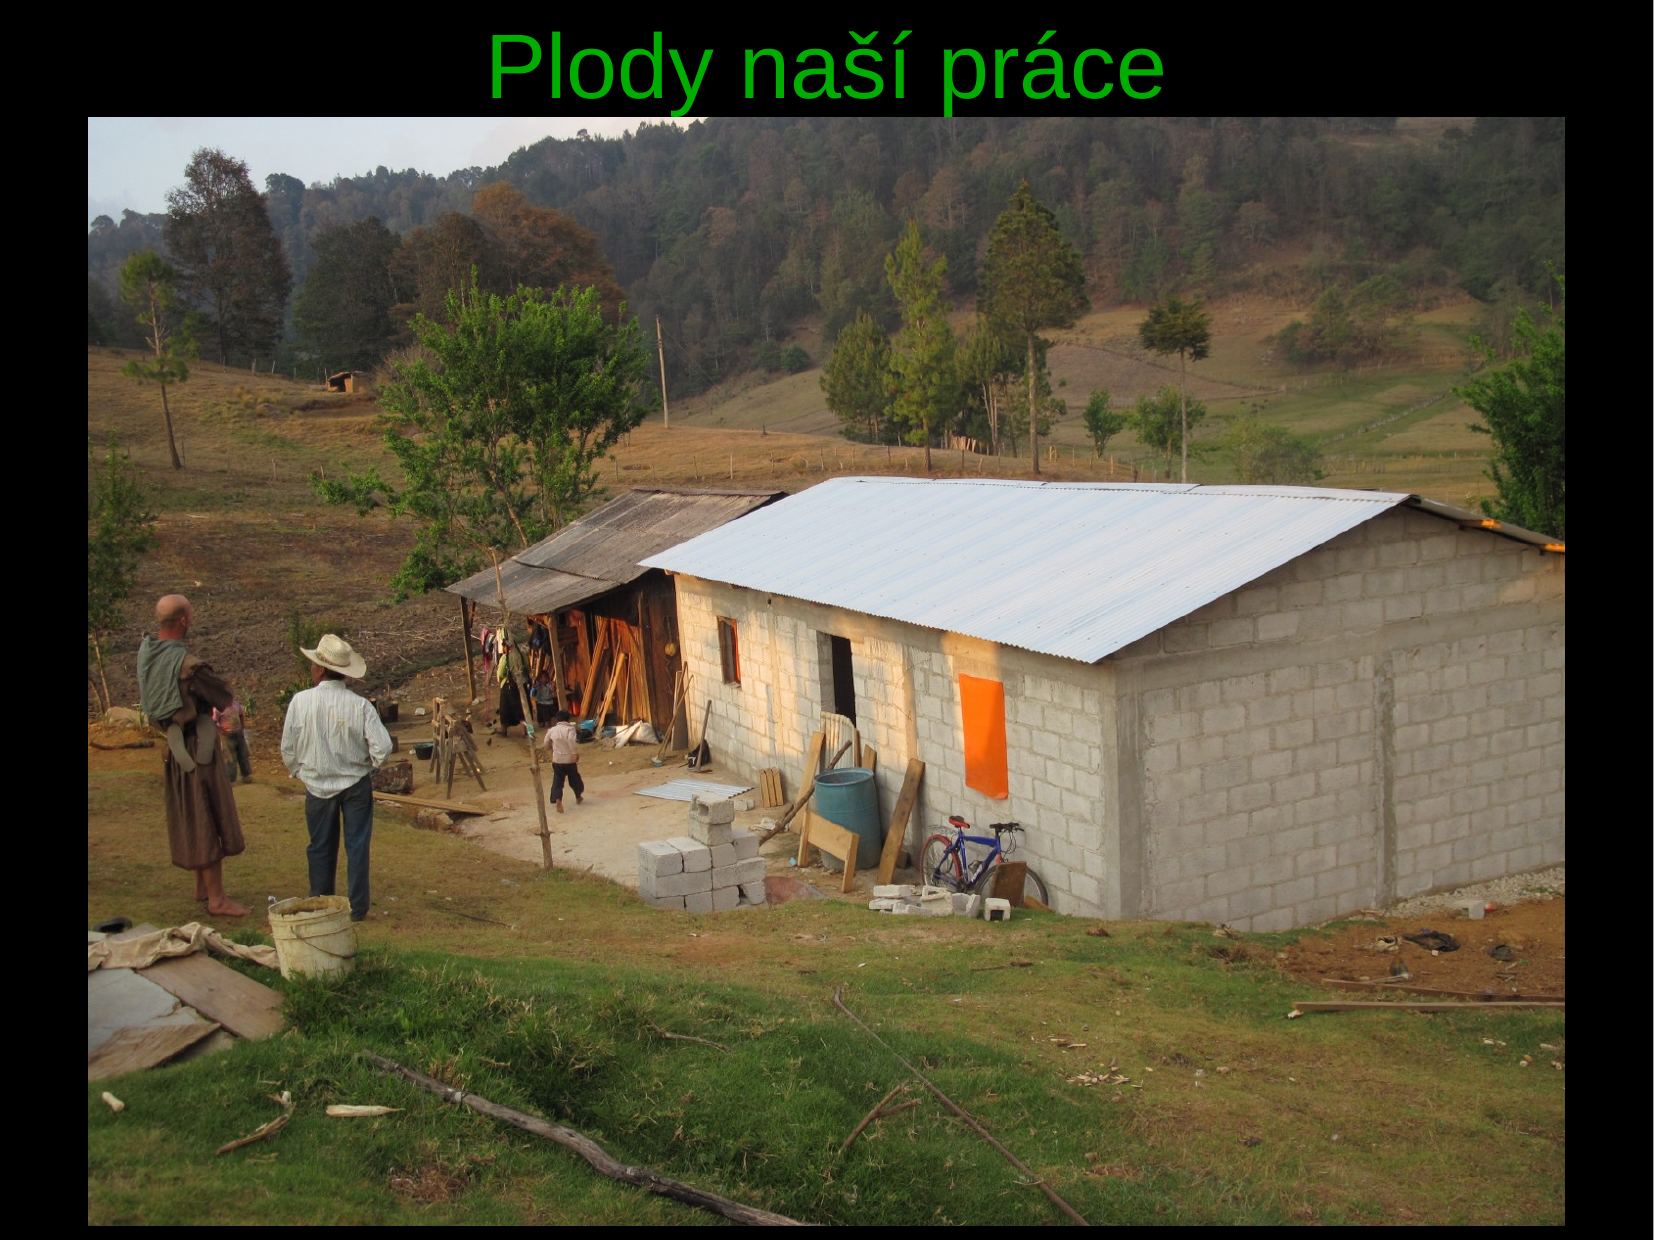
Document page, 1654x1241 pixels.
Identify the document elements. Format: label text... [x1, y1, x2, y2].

picture [88, 117, 1565, 1226]
title Plody naší práce [82, 0, 1571, 163]
